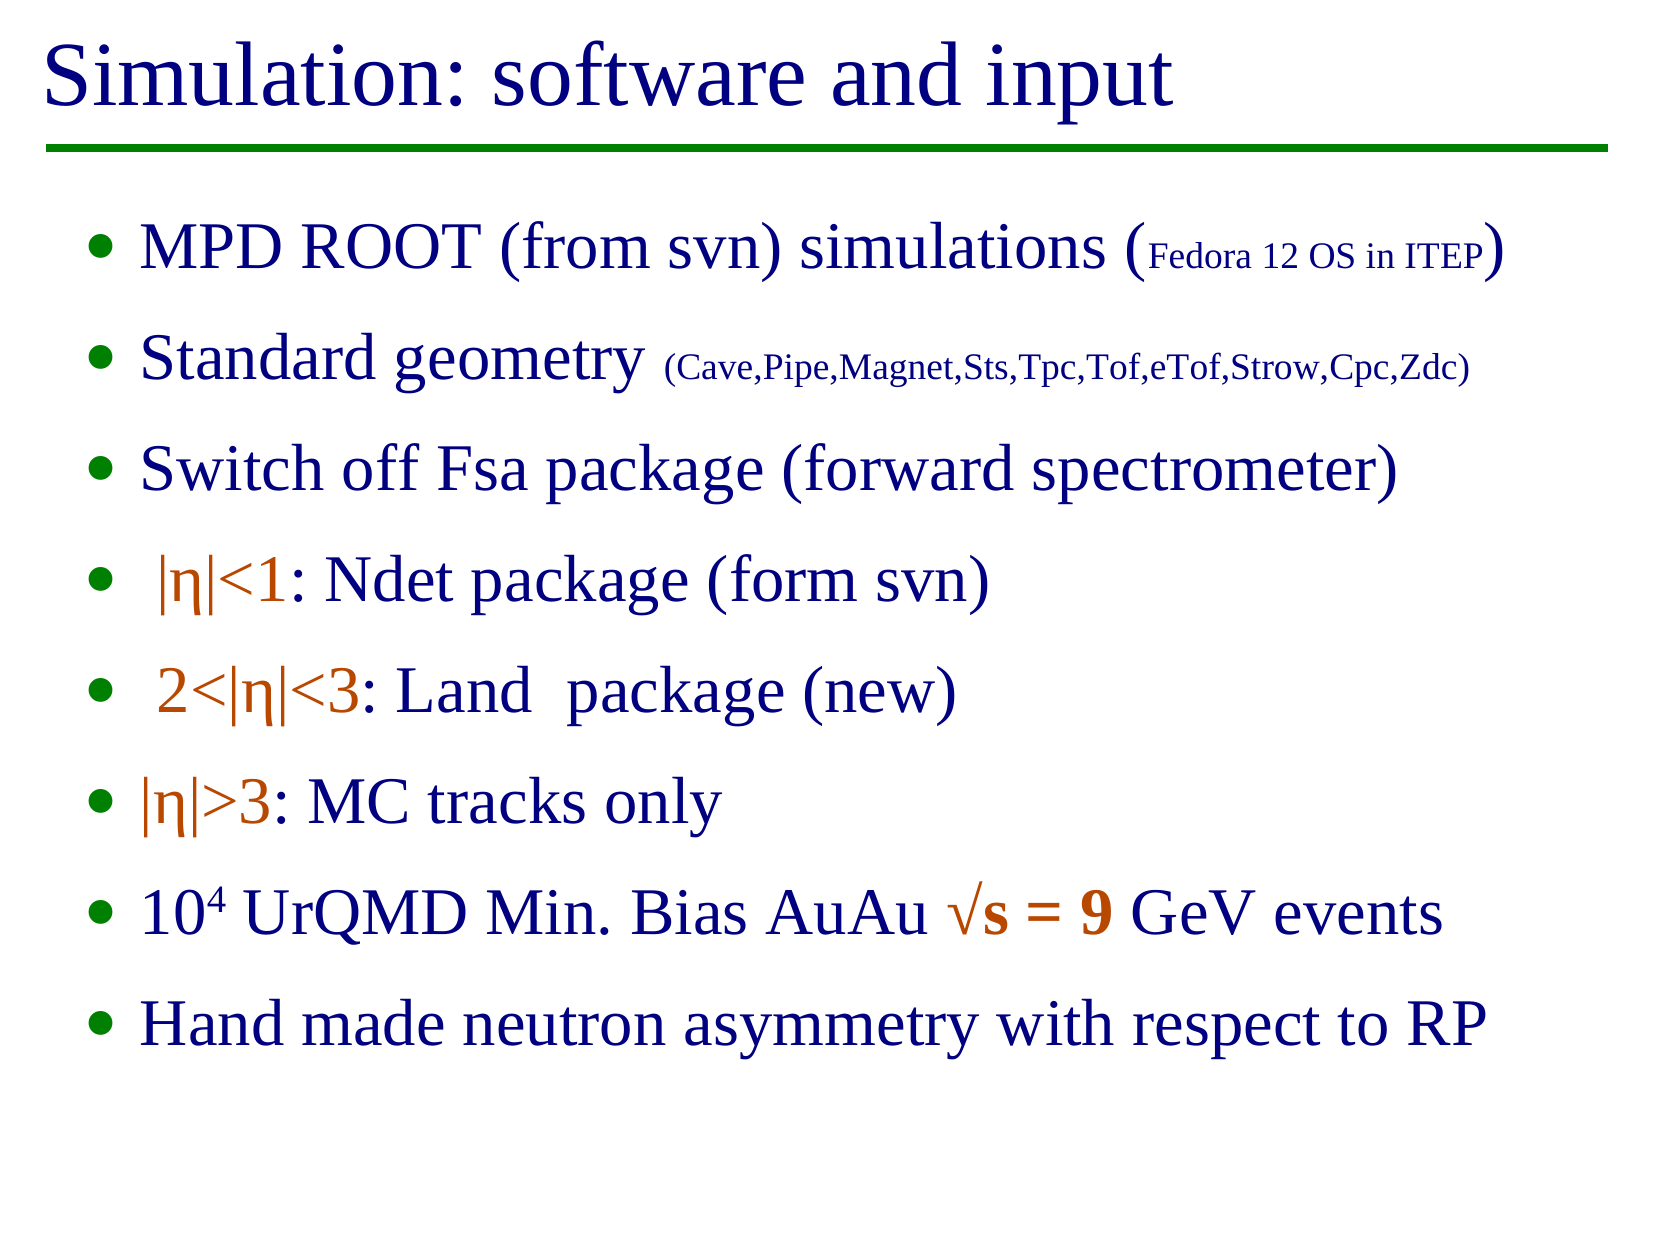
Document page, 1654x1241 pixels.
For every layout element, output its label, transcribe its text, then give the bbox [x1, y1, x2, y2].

subtitle MPD ROOT (from svn) simulations (Fedora 12 OS in ITEP) Standard geometry (Cave,Pipe,Magnet,Sts,Tpc,Tof,eTof,Strow,Cpc,Zdc) Switch off Fsa package (forward spectrometer) |η|<1: Ndet package (form svn) 2<|η|<3: Land package (new) |η|>3: MC tracks only 104 UrQMD Min. Bias AuAu √s = 9 GeV events Hand made neutron asymmetry with respect to RP [80, 190, 1569, 1153]
title Simulation: software and input [0, 0, 1218, 156]
